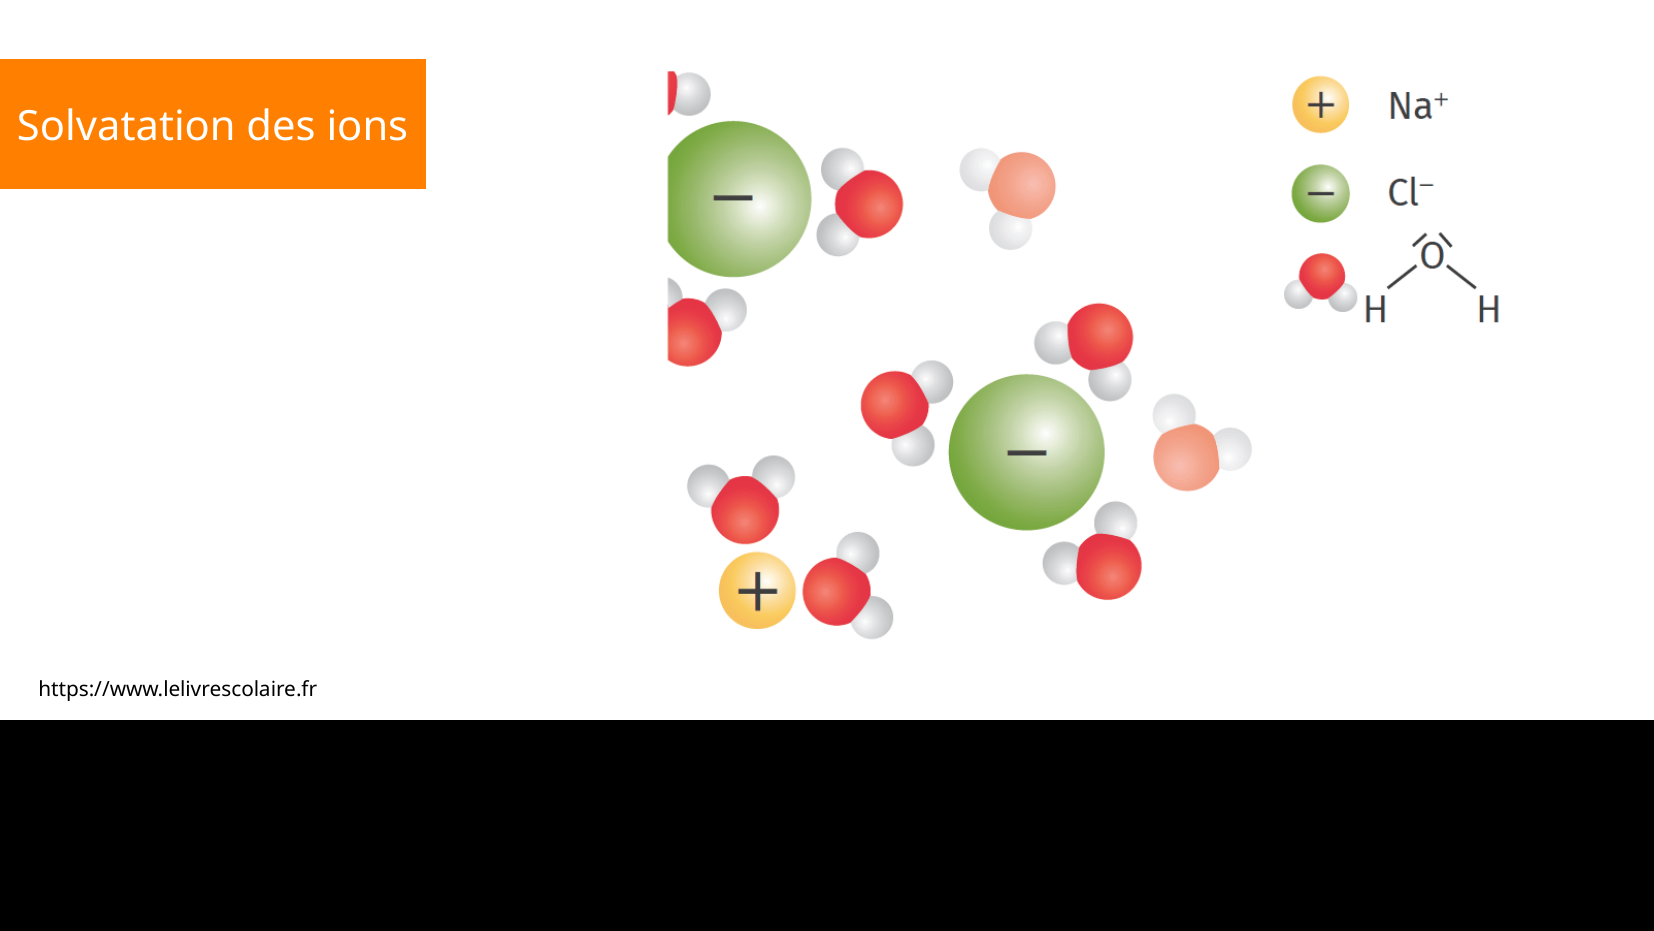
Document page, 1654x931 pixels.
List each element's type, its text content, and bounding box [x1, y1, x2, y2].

text_box Solvatation des ions [0, 59, 426, 189]
text_box https://www.lelivrescolaire.fr [23, 667, 307, 709]
picture [655, 60, 1512, 662]
text_box [0, 720, 1654, 931]
